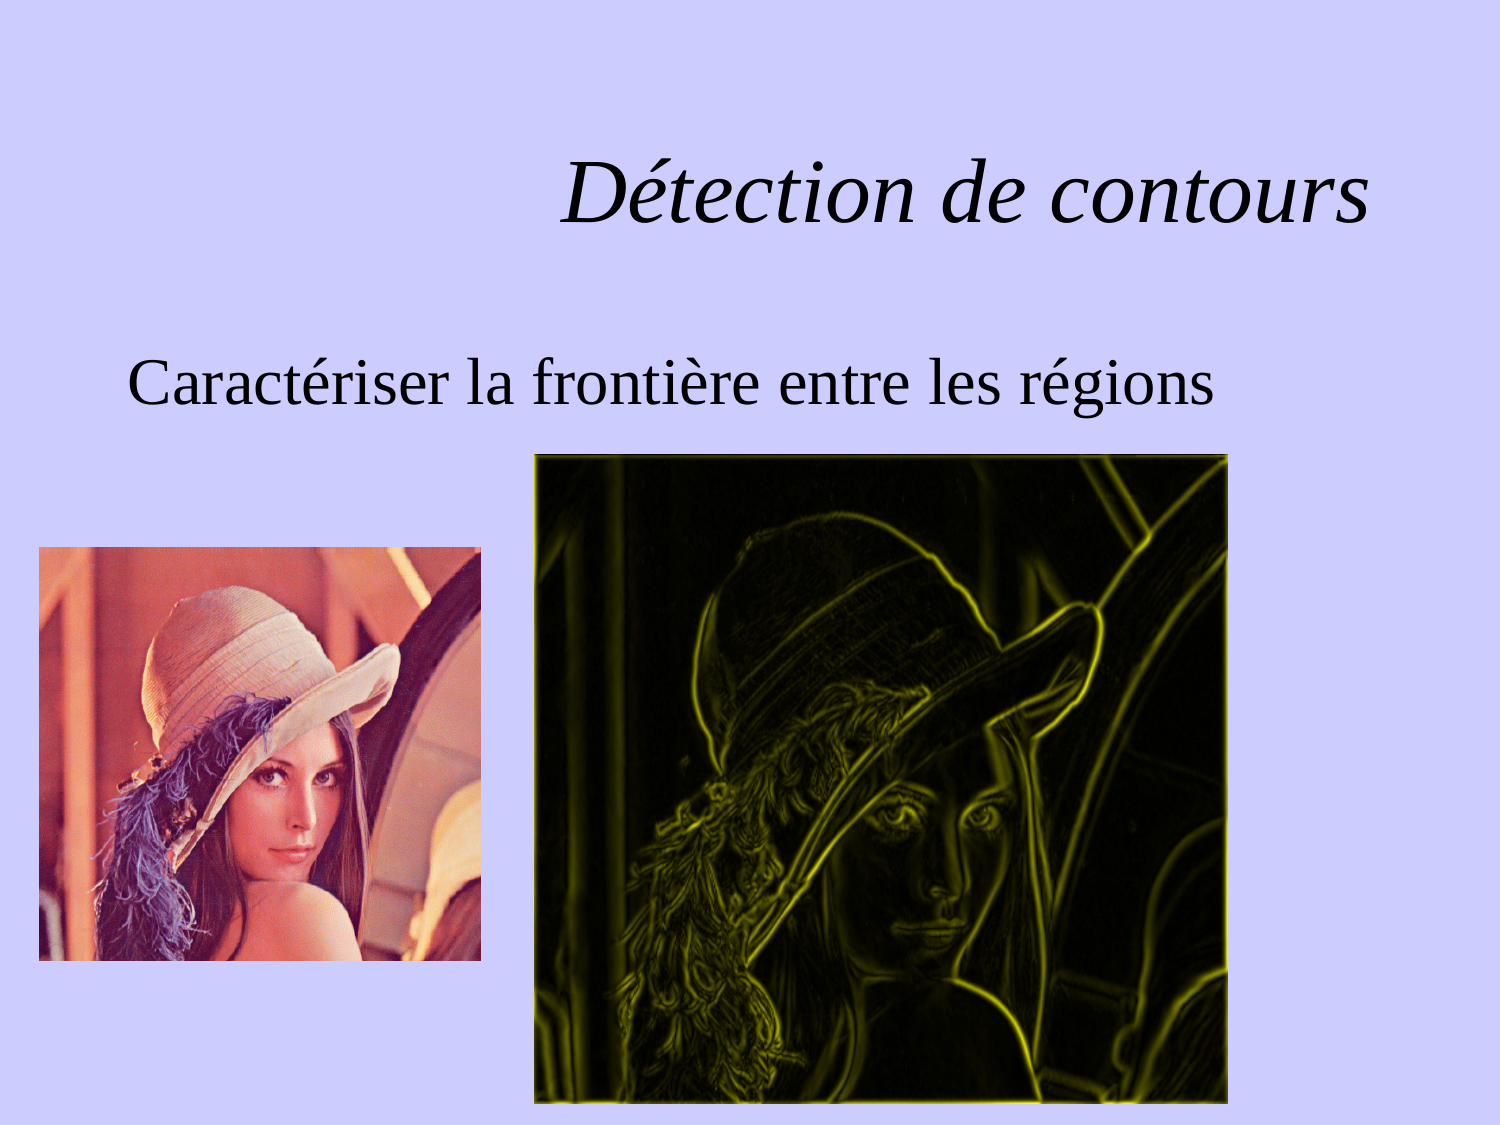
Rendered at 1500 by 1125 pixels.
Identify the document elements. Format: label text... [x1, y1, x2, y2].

list Caractériser la frontière entre les régions [112, 337, 1388, 1013]
title Détection de contours [112, 62, 1388, 250]
picture [534, 454, 1228, 1104]
picture [39, 547, 481, 961]
